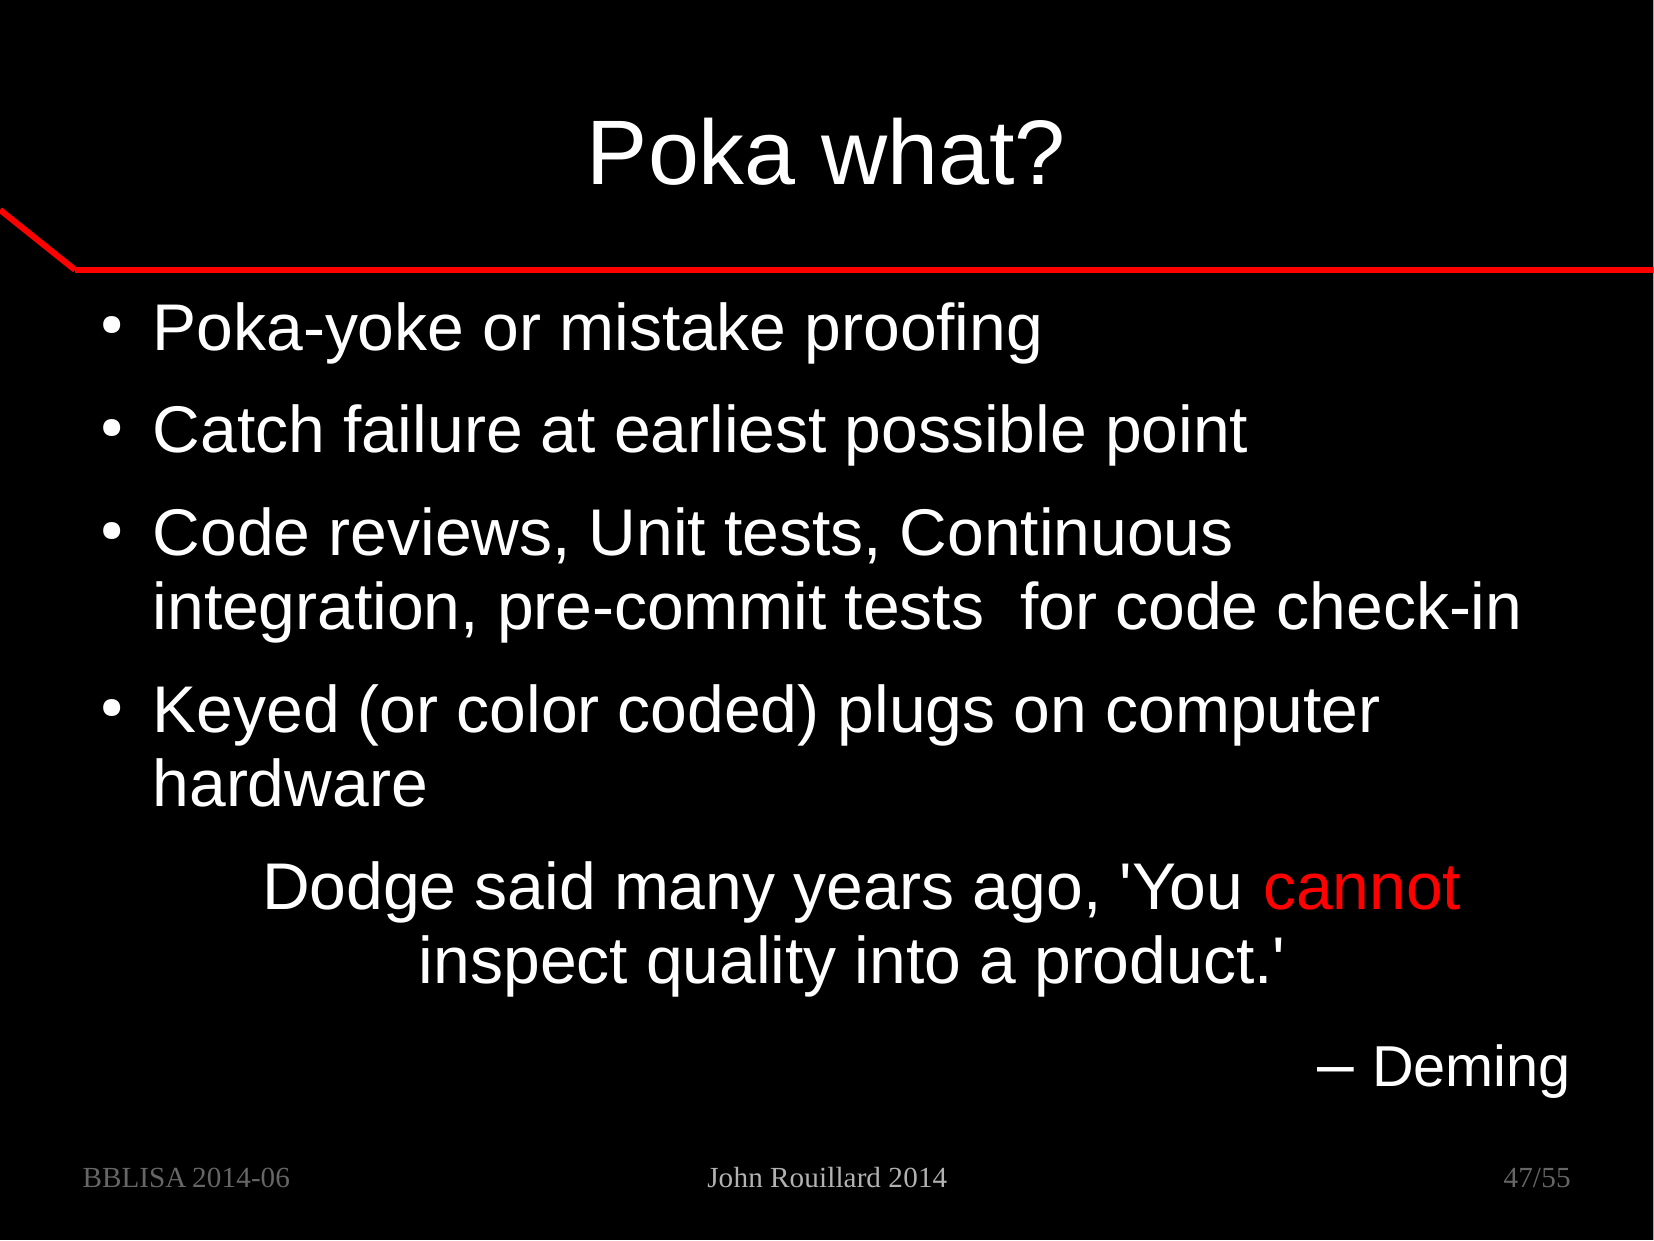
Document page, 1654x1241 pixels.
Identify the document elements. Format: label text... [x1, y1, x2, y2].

title Poka what? [82, 49, 1571, 257]
list Poka-yoke or mistake proofing Catch failure at earliest possible point Code reviews, Unit tests, Continuous integration, pre-commit tests for code check-in Keyed (or color coded) plugs on computer hardware Dodge said many years ago, 'You cannot inspect quality into a product.' – Deming [82, 290, 1571, 1110]
